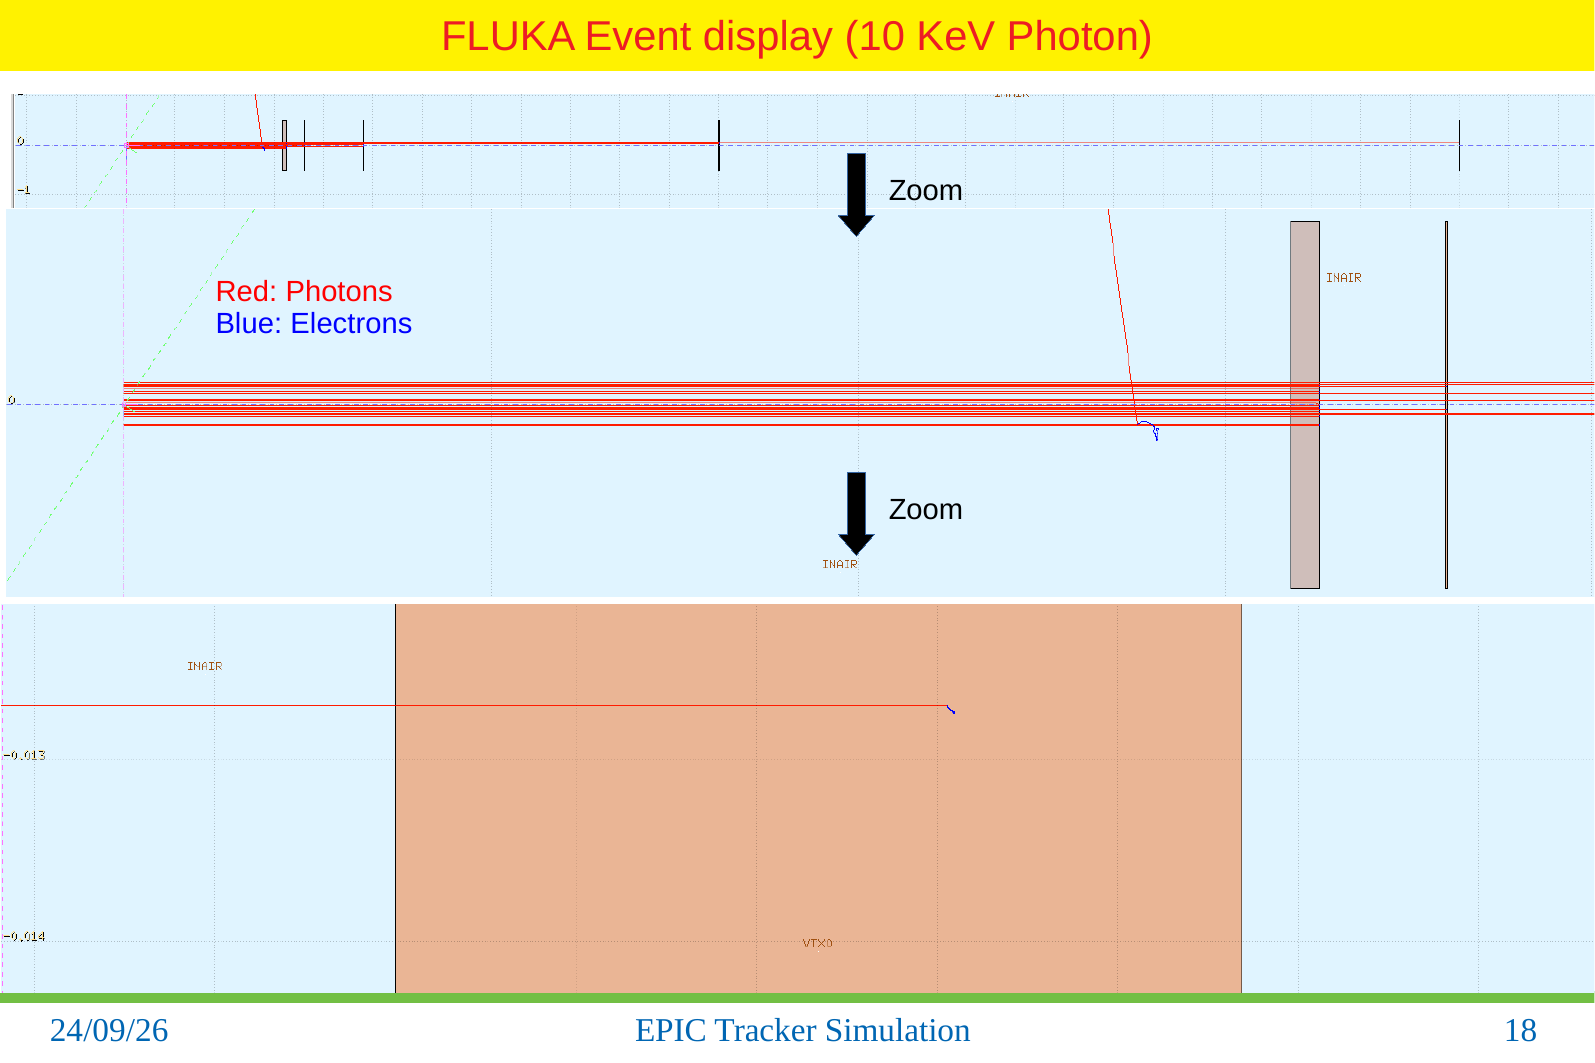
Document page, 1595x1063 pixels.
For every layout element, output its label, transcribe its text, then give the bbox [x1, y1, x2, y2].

text_box Red: Photons Blue: Electrons [200, 267, 650, 367]
picture [11, 94, 1595, 208]
picture [866, 209, 874, 215]
title FLUKA Event display (10 KeV Photon) [0, 0, 1595, 71]
picture [5, 209, 1595, 597]
text_box [838, 153, 874, 237]
text_box [838, 472, 874, 556]
text_box Zoom [874, 485, 1323, 585]
picture [0, 604, 1595, 993]
text_box Zoom [874, 166, 1323, 266]
